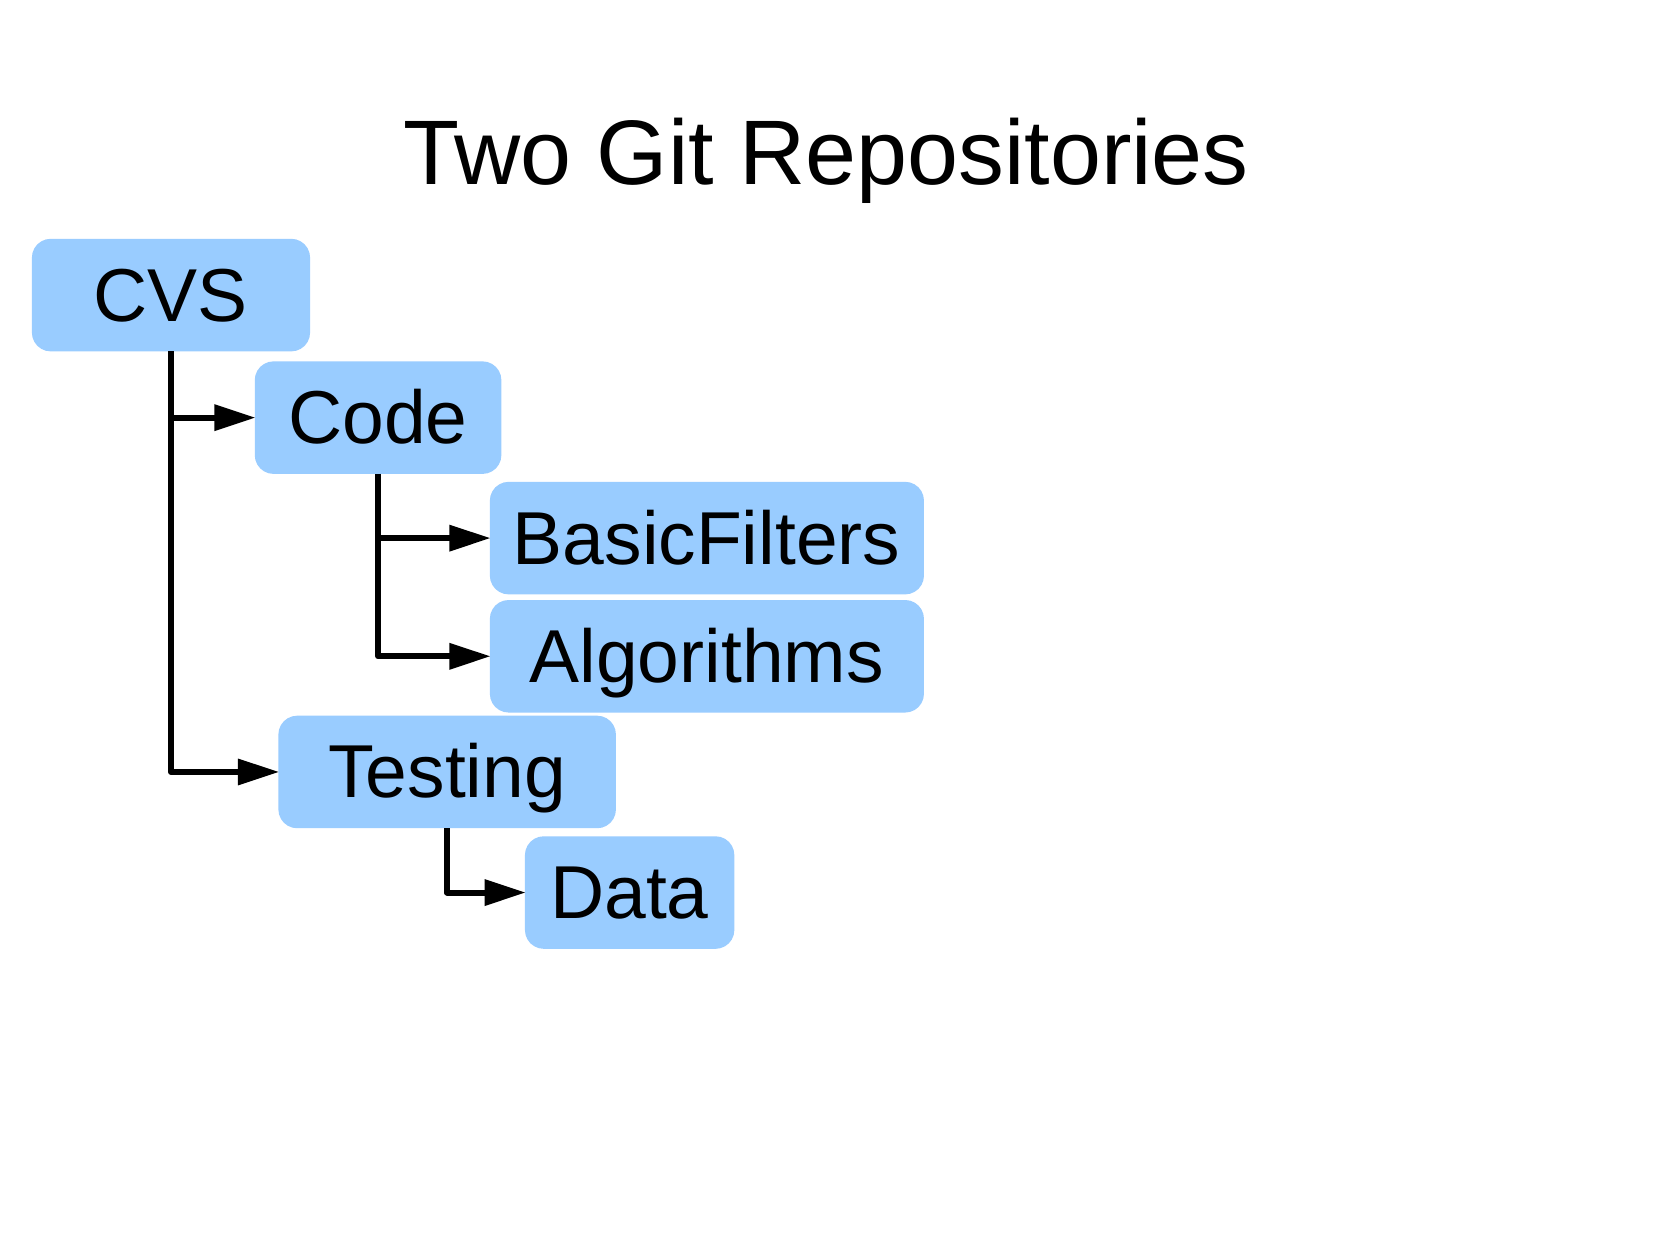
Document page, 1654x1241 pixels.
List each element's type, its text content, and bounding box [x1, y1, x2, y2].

text_box CVS [31, 238, 311, 352]
text_box Data [524, 836, 735, 949]
text_box BasicFilters [489, 481, 924, 595]
text_box Algorithms [489, 600, 924, 713]
title Two Git Repositories [82, 49, 1571, 257]
text_box Code [254, 361, 502, 474]
text_box Testing [278, 715, 616, 829]
